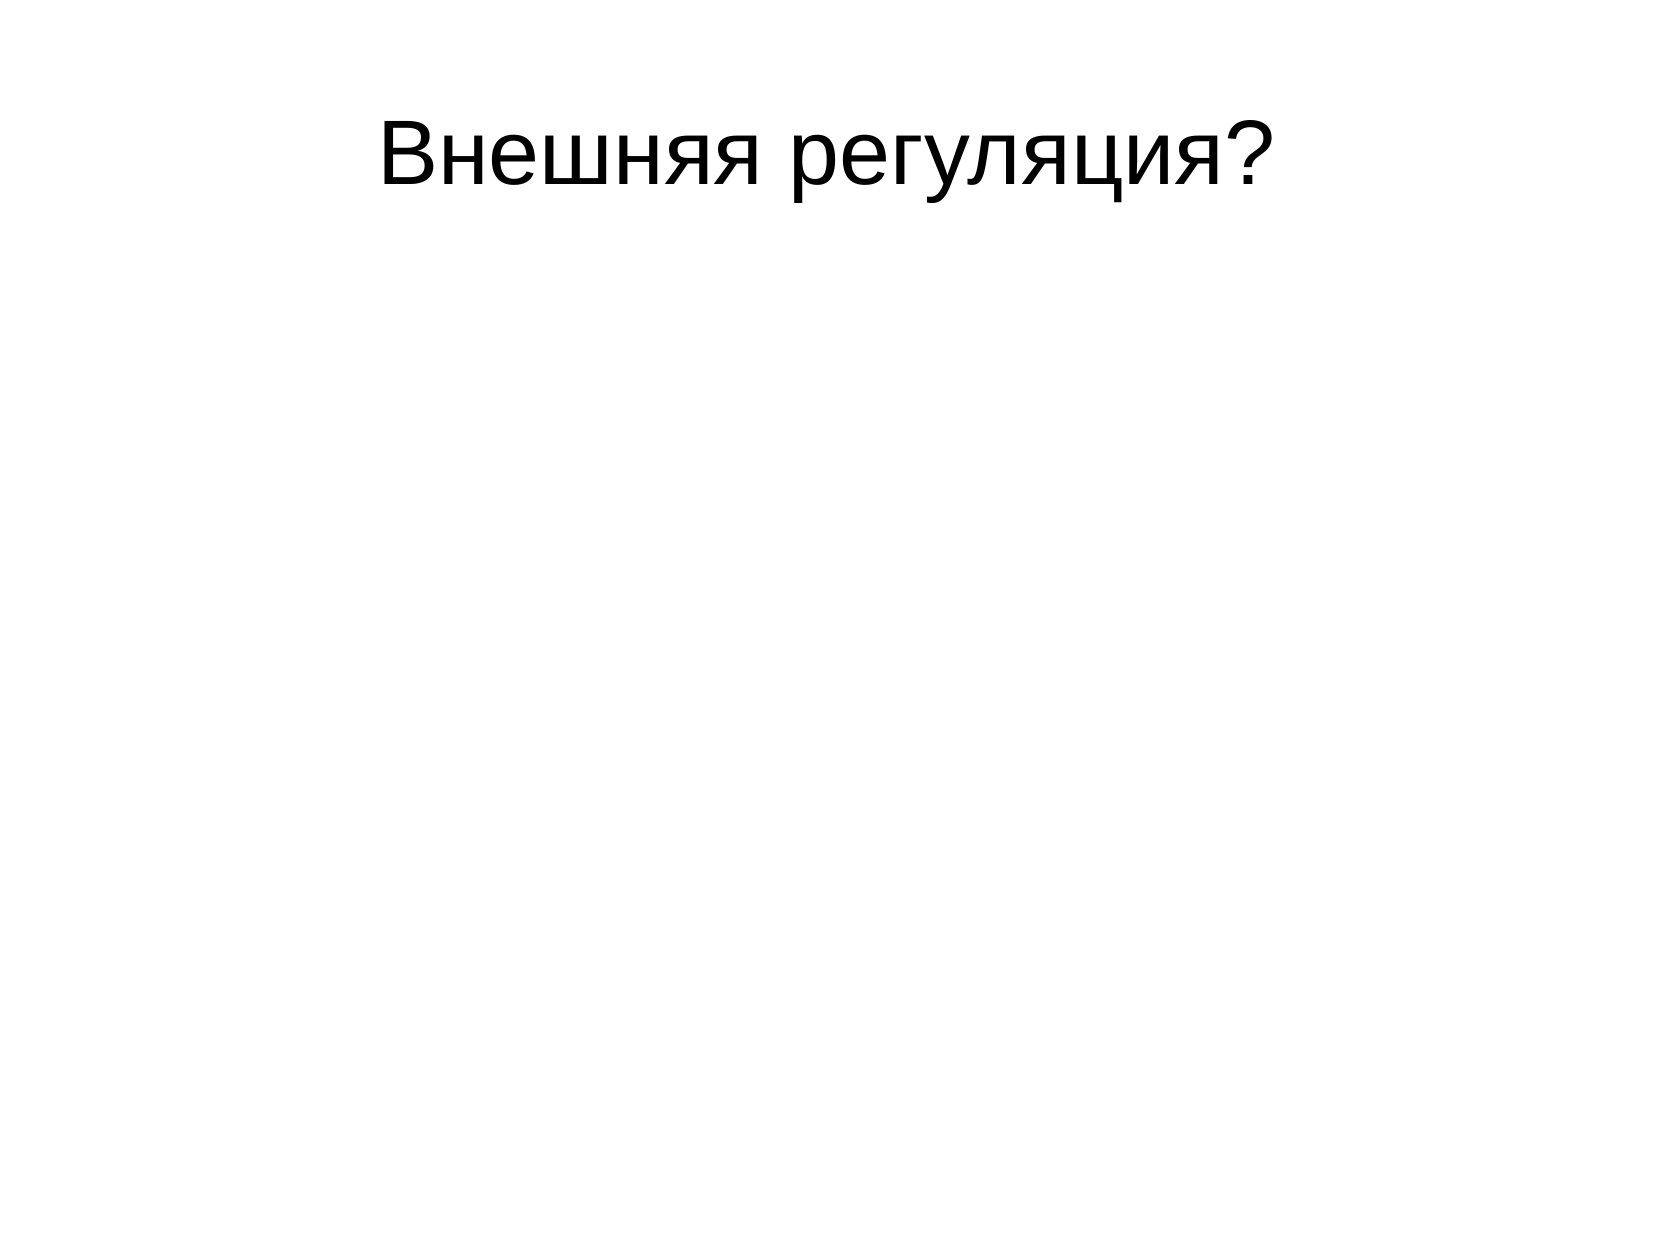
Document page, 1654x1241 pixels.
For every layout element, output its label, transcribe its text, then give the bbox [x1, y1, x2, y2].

title Внешняя регуляция? [82, 49, 1571, 257]
